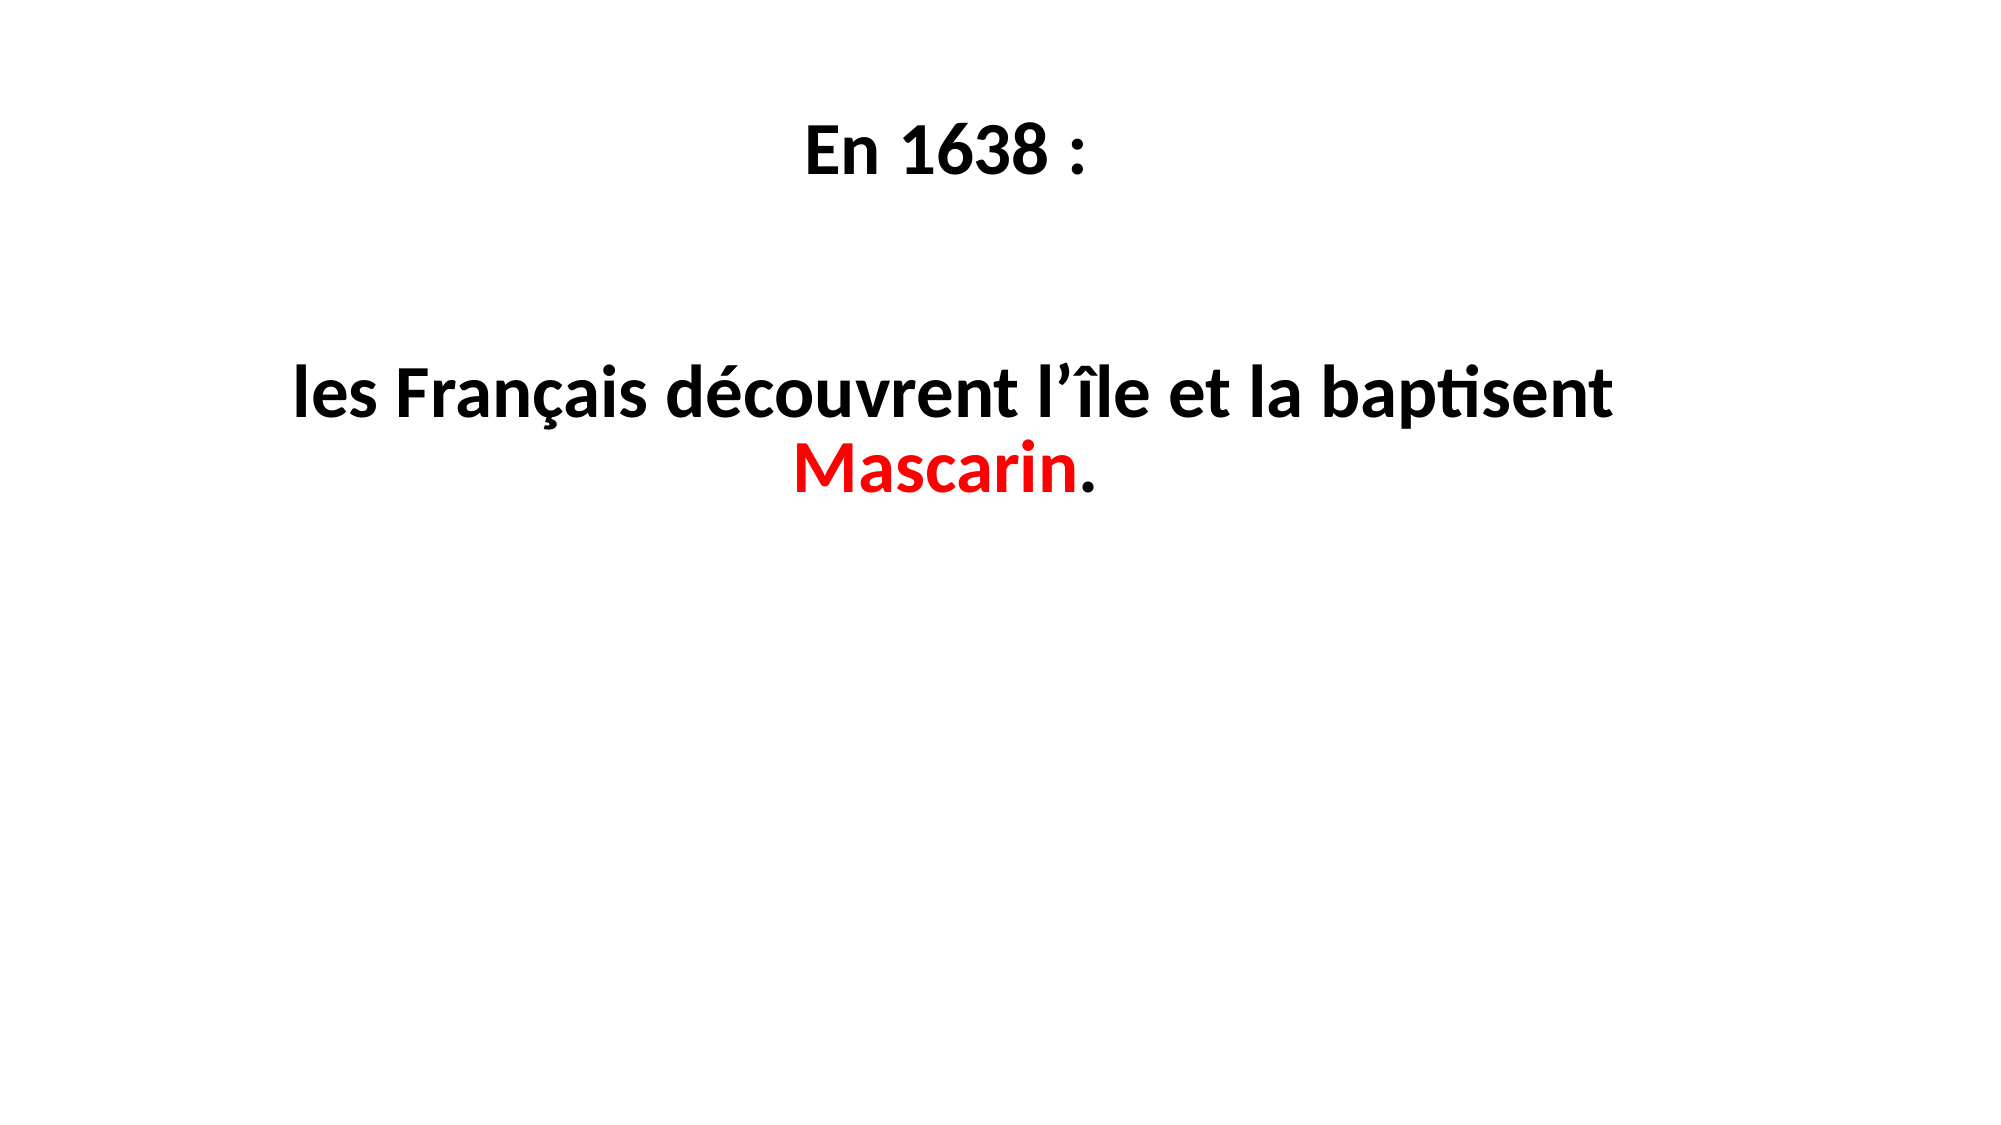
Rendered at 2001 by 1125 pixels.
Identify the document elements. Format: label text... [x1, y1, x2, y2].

text_box En 1638 : les Français découvrent l’île et la baptisent Mascarin. [121, 110, 1771, 621]
